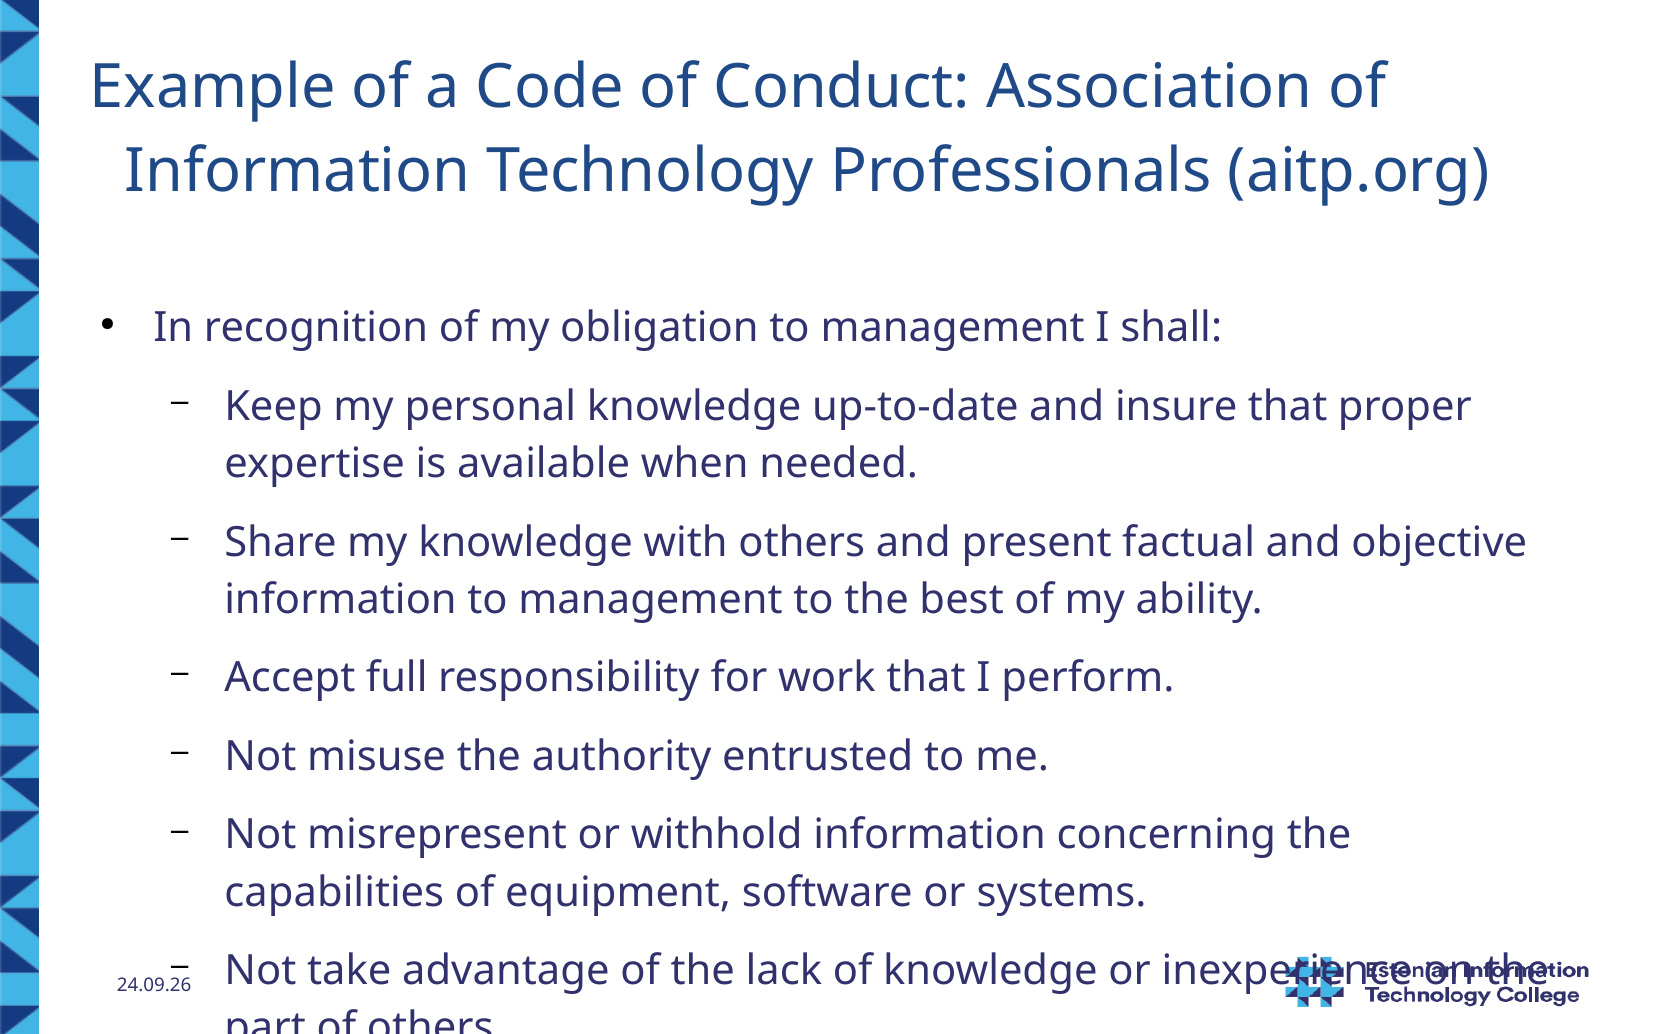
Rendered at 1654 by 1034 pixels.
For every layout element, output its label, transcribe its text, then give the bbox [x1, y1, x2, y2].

list In recognition of my obligation to management I shall: Keep my personal knowledge up-to-date and insure that proper expertise is available when needed. Share my knowledge with others and present factual and objective information to management to the best of my ability. Accept full responsibility for work that I perform. Not misuse the authority entrusted to me. Not misrepresent or withhold information concerning the capabilities of equipment, software or systems. Not take advantage of the lack of knowledge or inexperience on the part of others. [82, 296, 1573, 1034]
title Example of a Code of Conduct: Association of Information Technology Professionals (aitp.org) [89, 0, 1502, 285]
